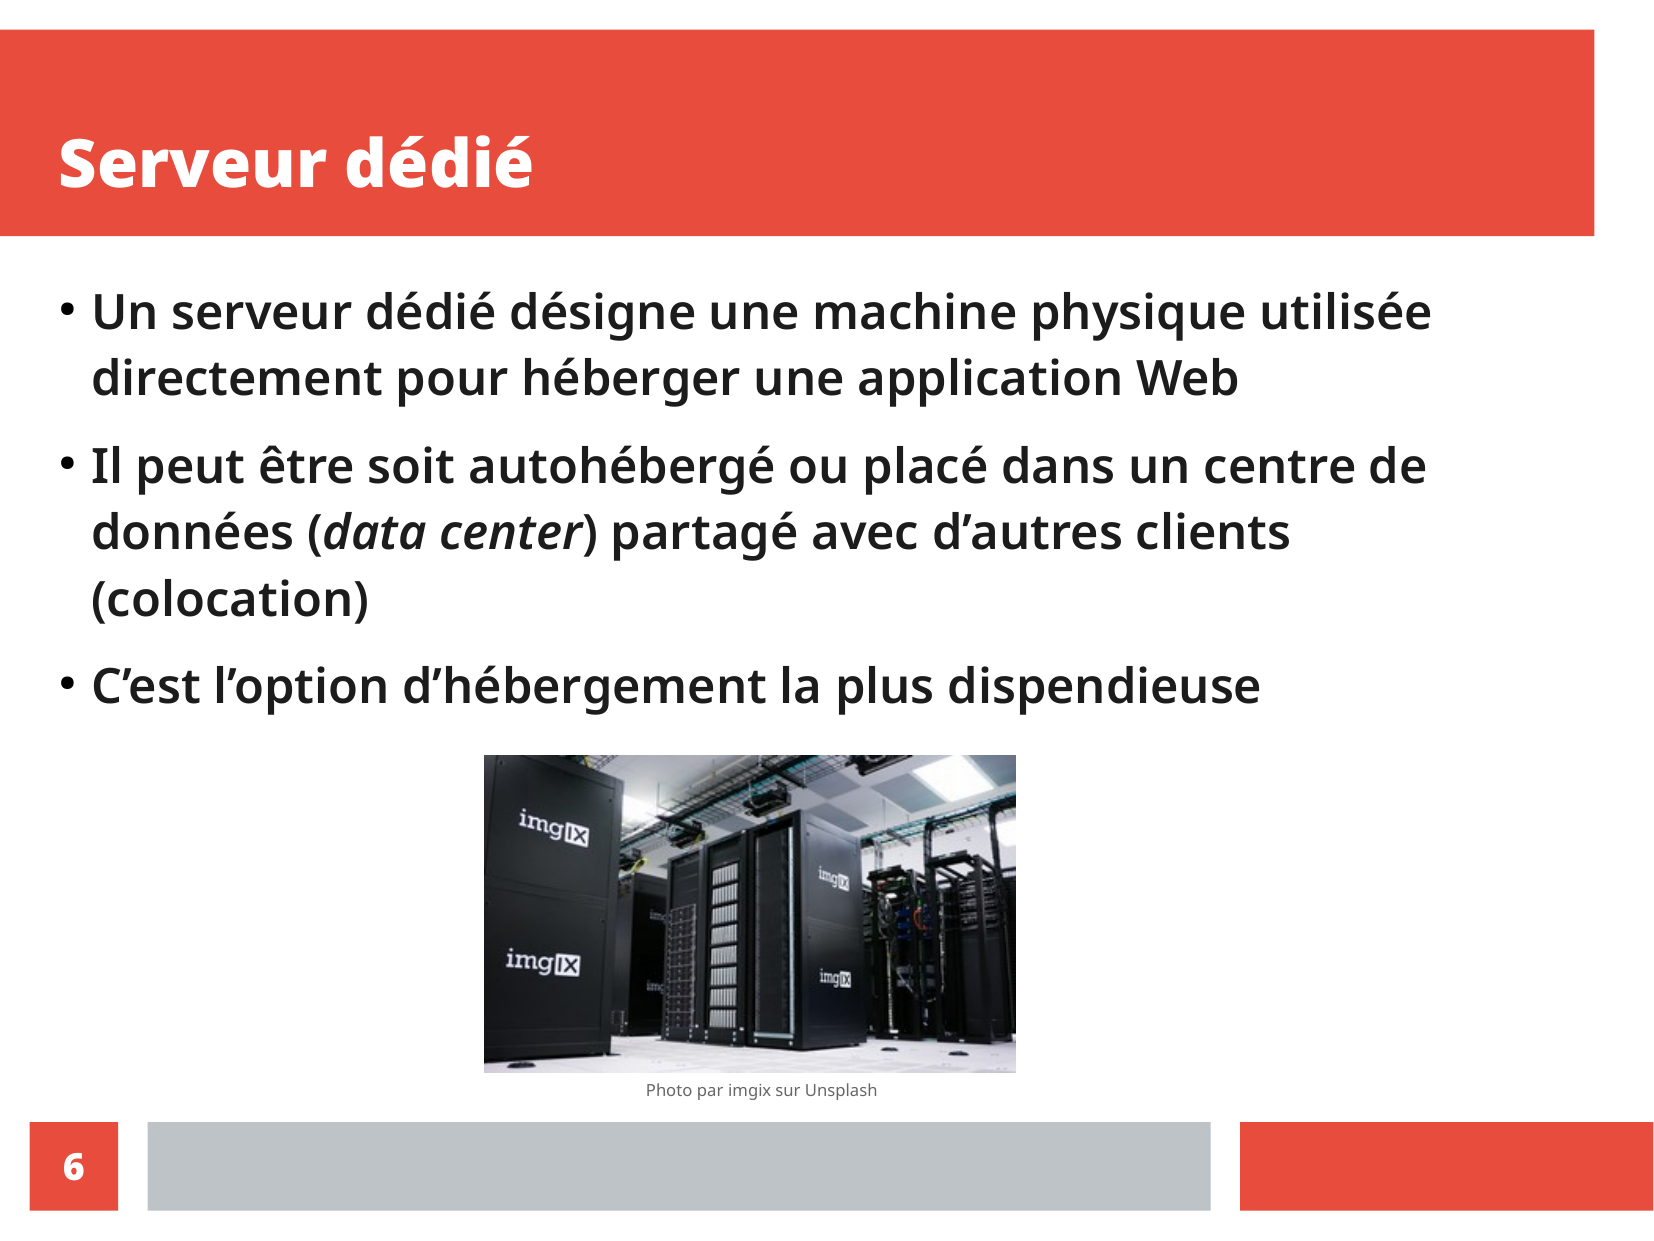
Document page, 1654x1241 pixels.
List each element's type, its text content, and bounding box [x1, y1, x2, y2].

text_box Photo par imgix sur Unsplash [602, 1071, 922, 1111]
list Un serveur dédié désigne une machine physique utilisée directement pour héberger une application Web Il peut être soit autohébergé ou placé dans un centre de données (data center) partagé avec d’autres clients (colocation) C’est l’option d’hébergement la plus dispendieuse [59, 277, 1565, 721]
title Serveur dédié [59, 59, 1595, 207]
picture [484, 755, 1016, 1073]
